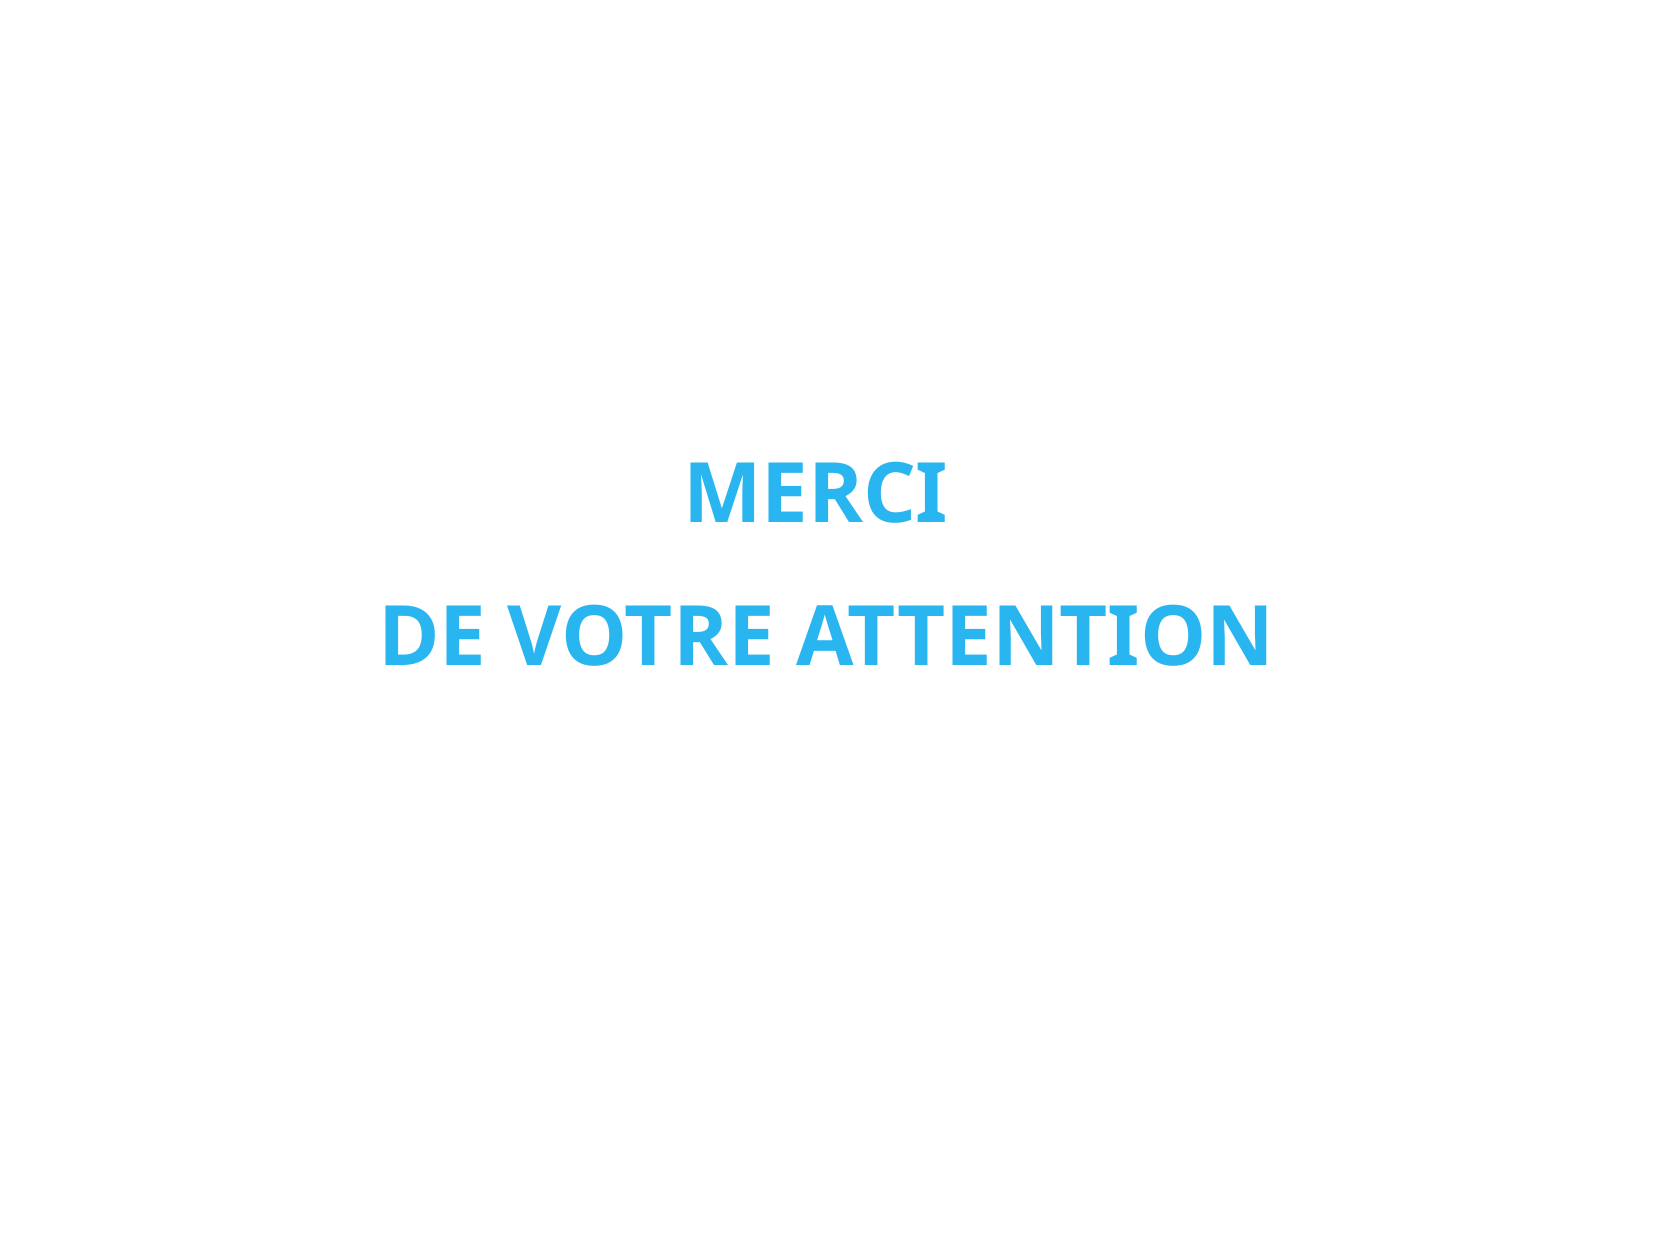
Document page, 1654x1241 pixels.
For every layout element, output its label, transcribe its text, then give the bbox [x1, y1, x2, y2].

list Merci de votre attention [82, 290, 1571, 1010]
